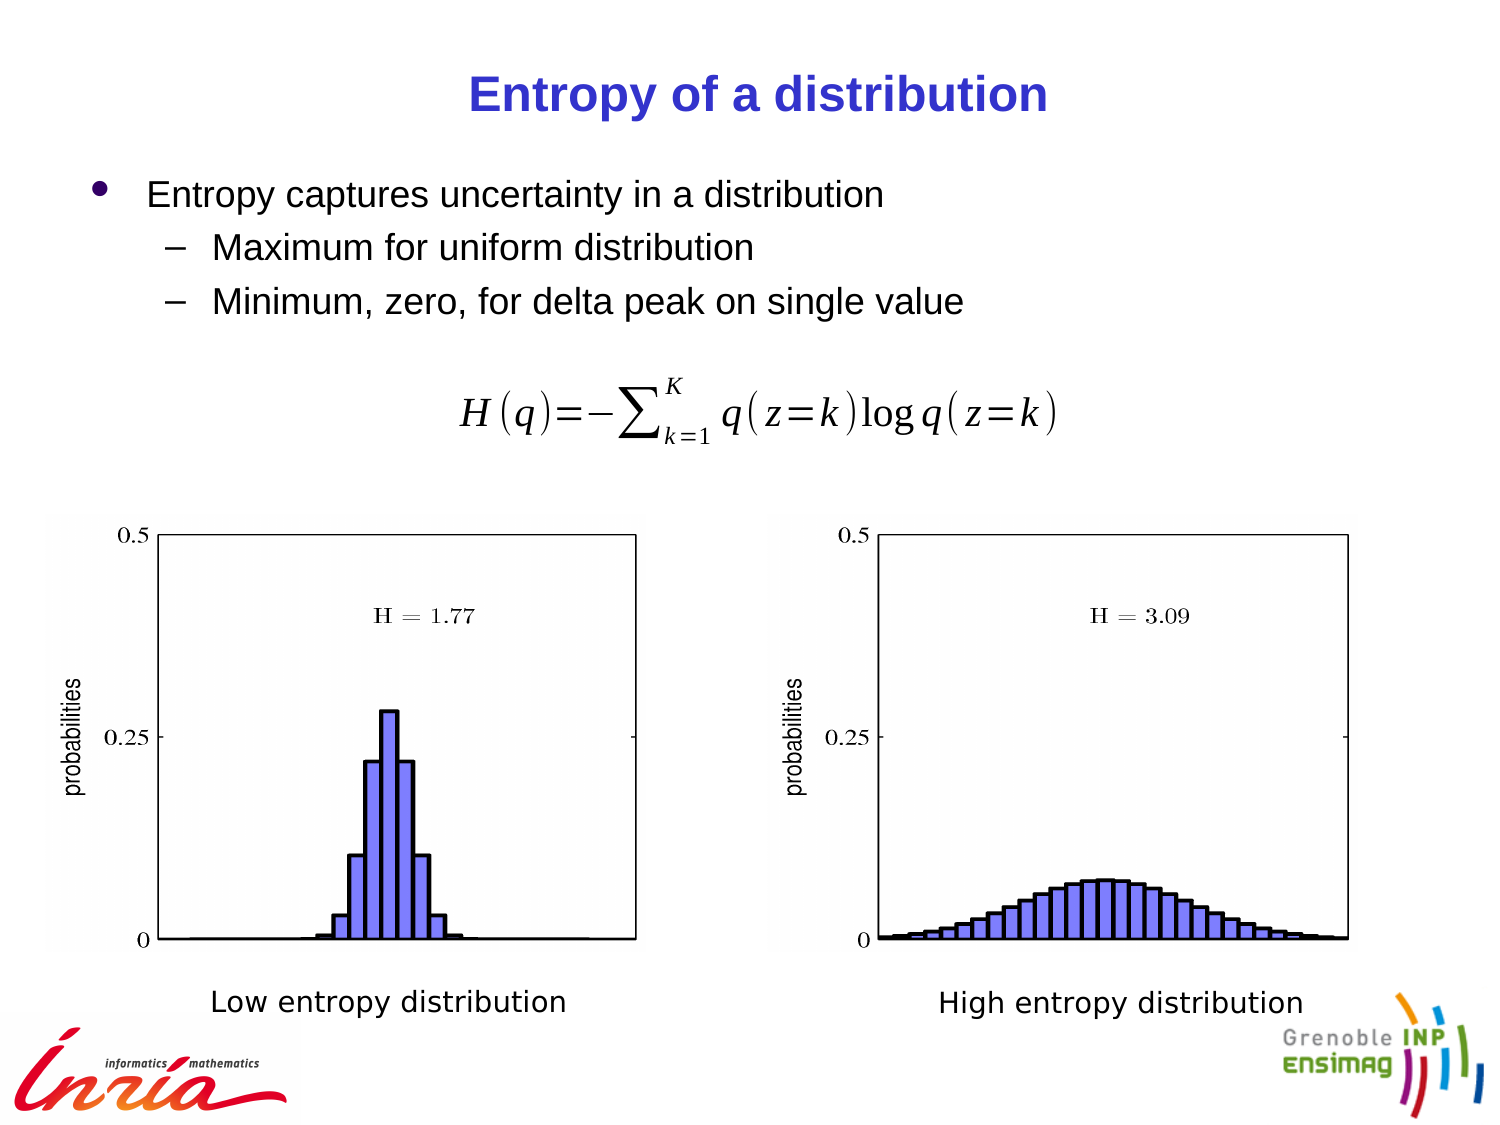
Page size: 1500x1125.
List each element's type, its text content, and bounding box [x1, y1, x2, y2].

title Entropy of a distribution [75, 45, 1426, 138]
text_box High entropy distribution [923, 976, 1319, 1027]
picture [1266, 986, 1489, 1125]
picture [0, 1012, 301, 1125]
text_box Low entropy distribution [195, 976, 582, 1027]
chart [450, 371, 1065, 451]
picture [45, 514, 646, 952]
list Entropy captures uncertainty in a distribution Maximum for uniform distribution Minimum, zero, for delta peak on single value [74, 162, 1467, 1101]
picture [767, 514, 1358, 952]
